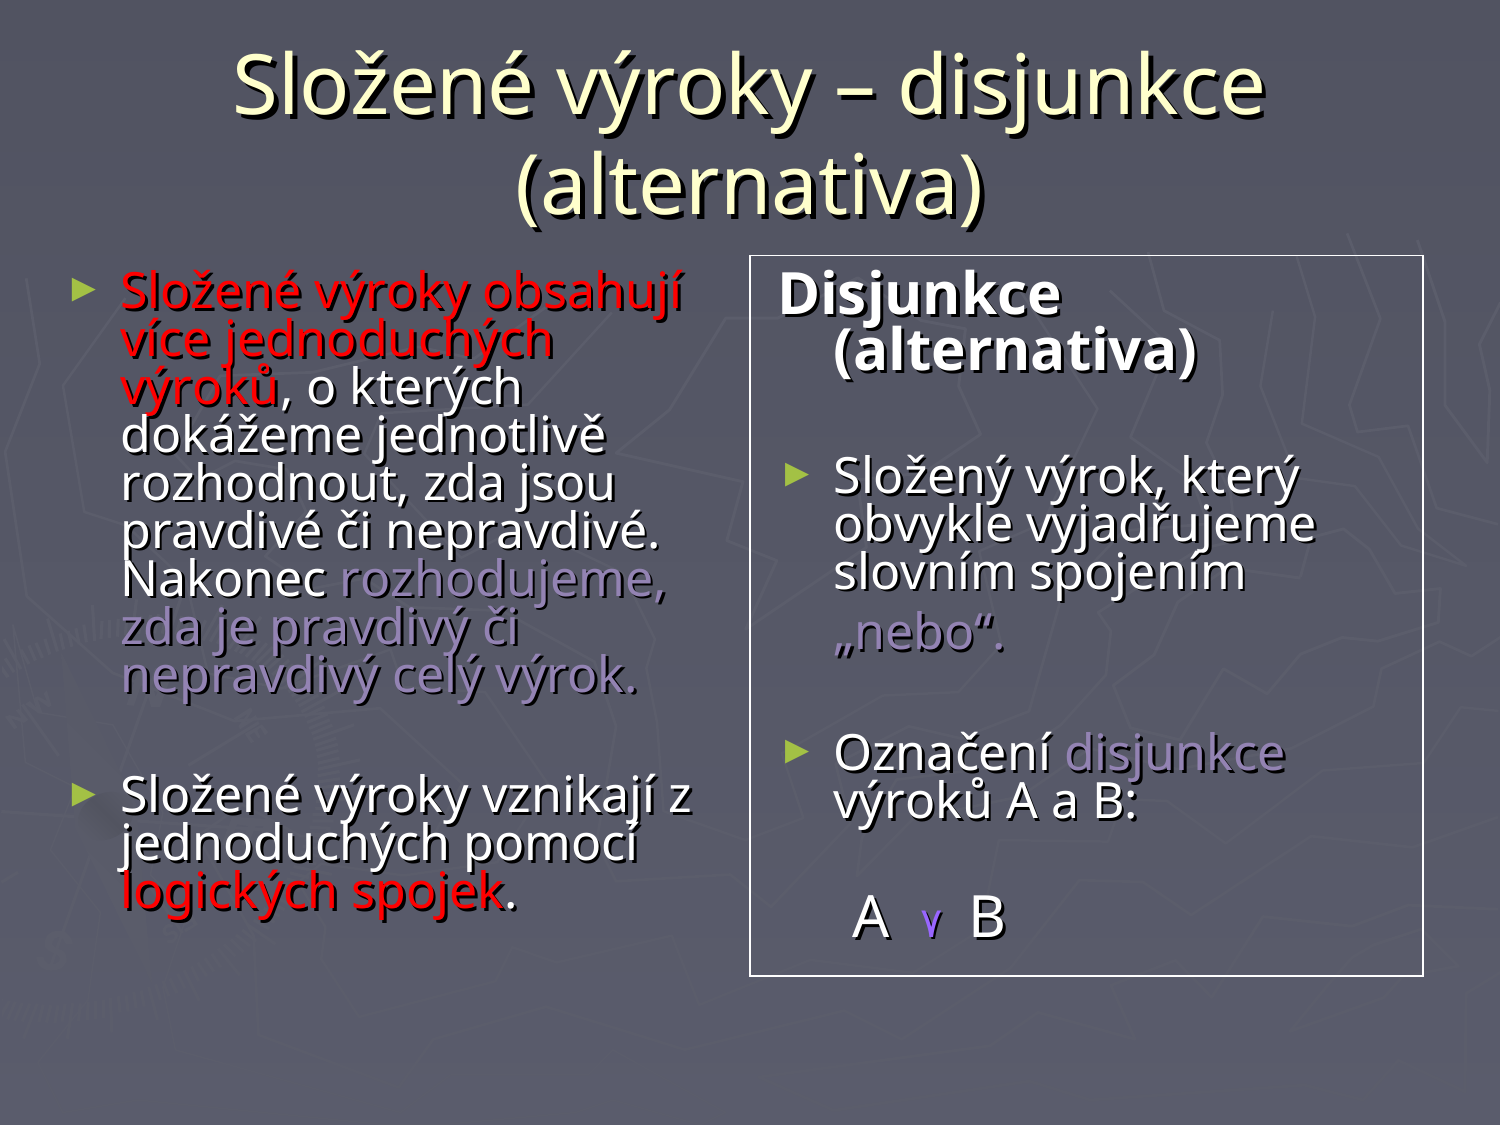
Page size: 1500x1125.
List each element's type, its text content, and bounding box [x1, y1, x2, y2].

title Složené výroky – disjunkce (alternativa) [49, 23, 1451, 239]
list Složené výroky obsahují více jednoduchých výroků, o kterých dokážeme jednotlivě rozhodnout, zda jsou pravdivé či nepravdivé. Nakonec rozhodujeme, zda je pravdivý či nepravdivý celý výrok. Složené výroky vznikají z jednoduchých pomocí logických spojek. [49, 262, 738, 1001]
list Disjunkce (alternativa) Složený výrok, který obvykle vyjadřujeme slovním spojením „nebo“. Označení disjunkce výroků A a B: A ٧ B [762, 262, 1422, 975]
list Disjunkce (alternativa) Složený výrok, který obvykle vyjadřujeme slovním spojením „nebo“. Označení disjunkce výroků A a B: A ٧ B [762, 262, 1451, 1001]
